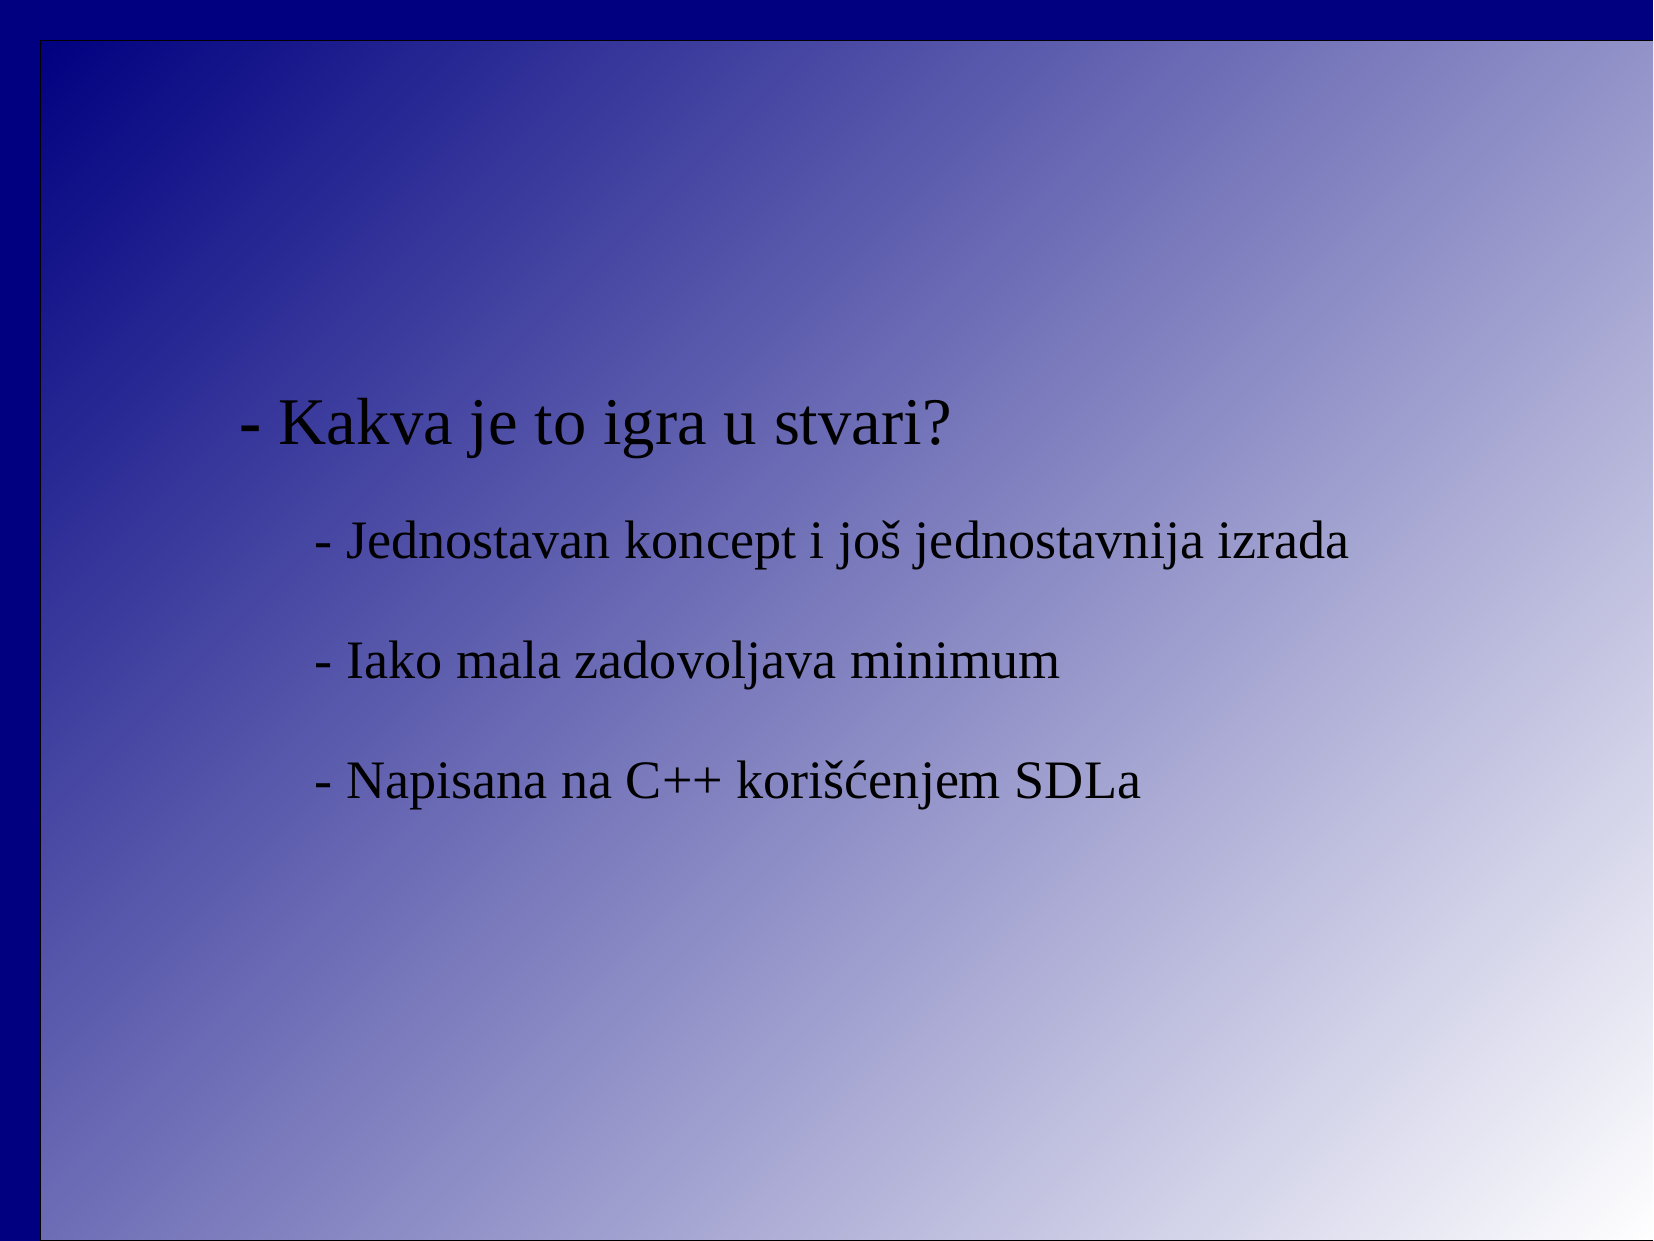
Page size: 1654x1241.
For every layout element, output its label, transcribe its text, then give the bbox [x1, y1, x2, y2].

text_box - Kakva je to igra u stvari? - Jednostavan koncept i još jednostavnija izrada - Iako mala zadovoljava minimum - Napisana na C++ korišćenjem SDLa [225, 378, 1576, 824]
text_box [40, 40, 1653, 1241]
